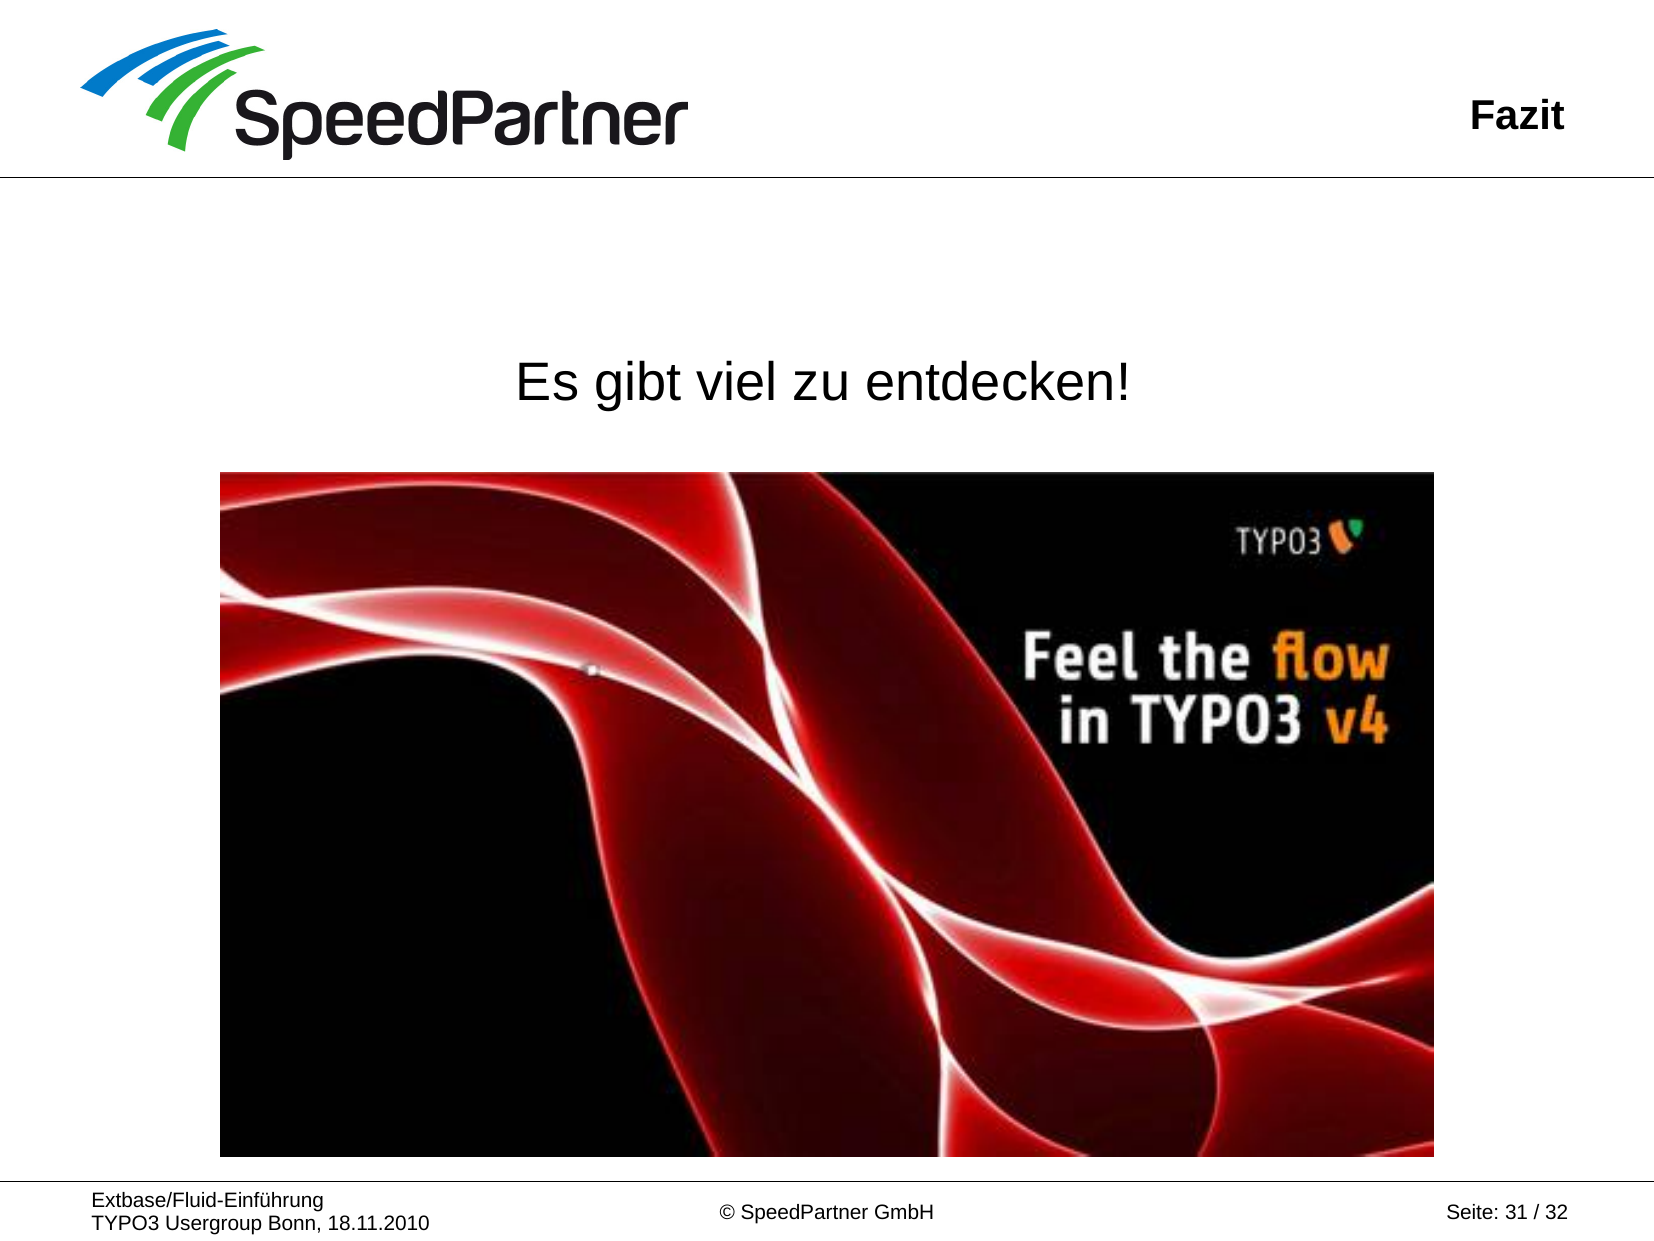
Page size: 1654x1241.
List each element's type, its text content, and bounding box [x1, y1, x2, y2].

picture [220, 472, 1434, 1157]
text_box Es gibt viel zu entdecken! [82, 253, 1565, 1152]
picture [80, 29, 688, 160]
title Fazit [590, 70, 1565, 160]
